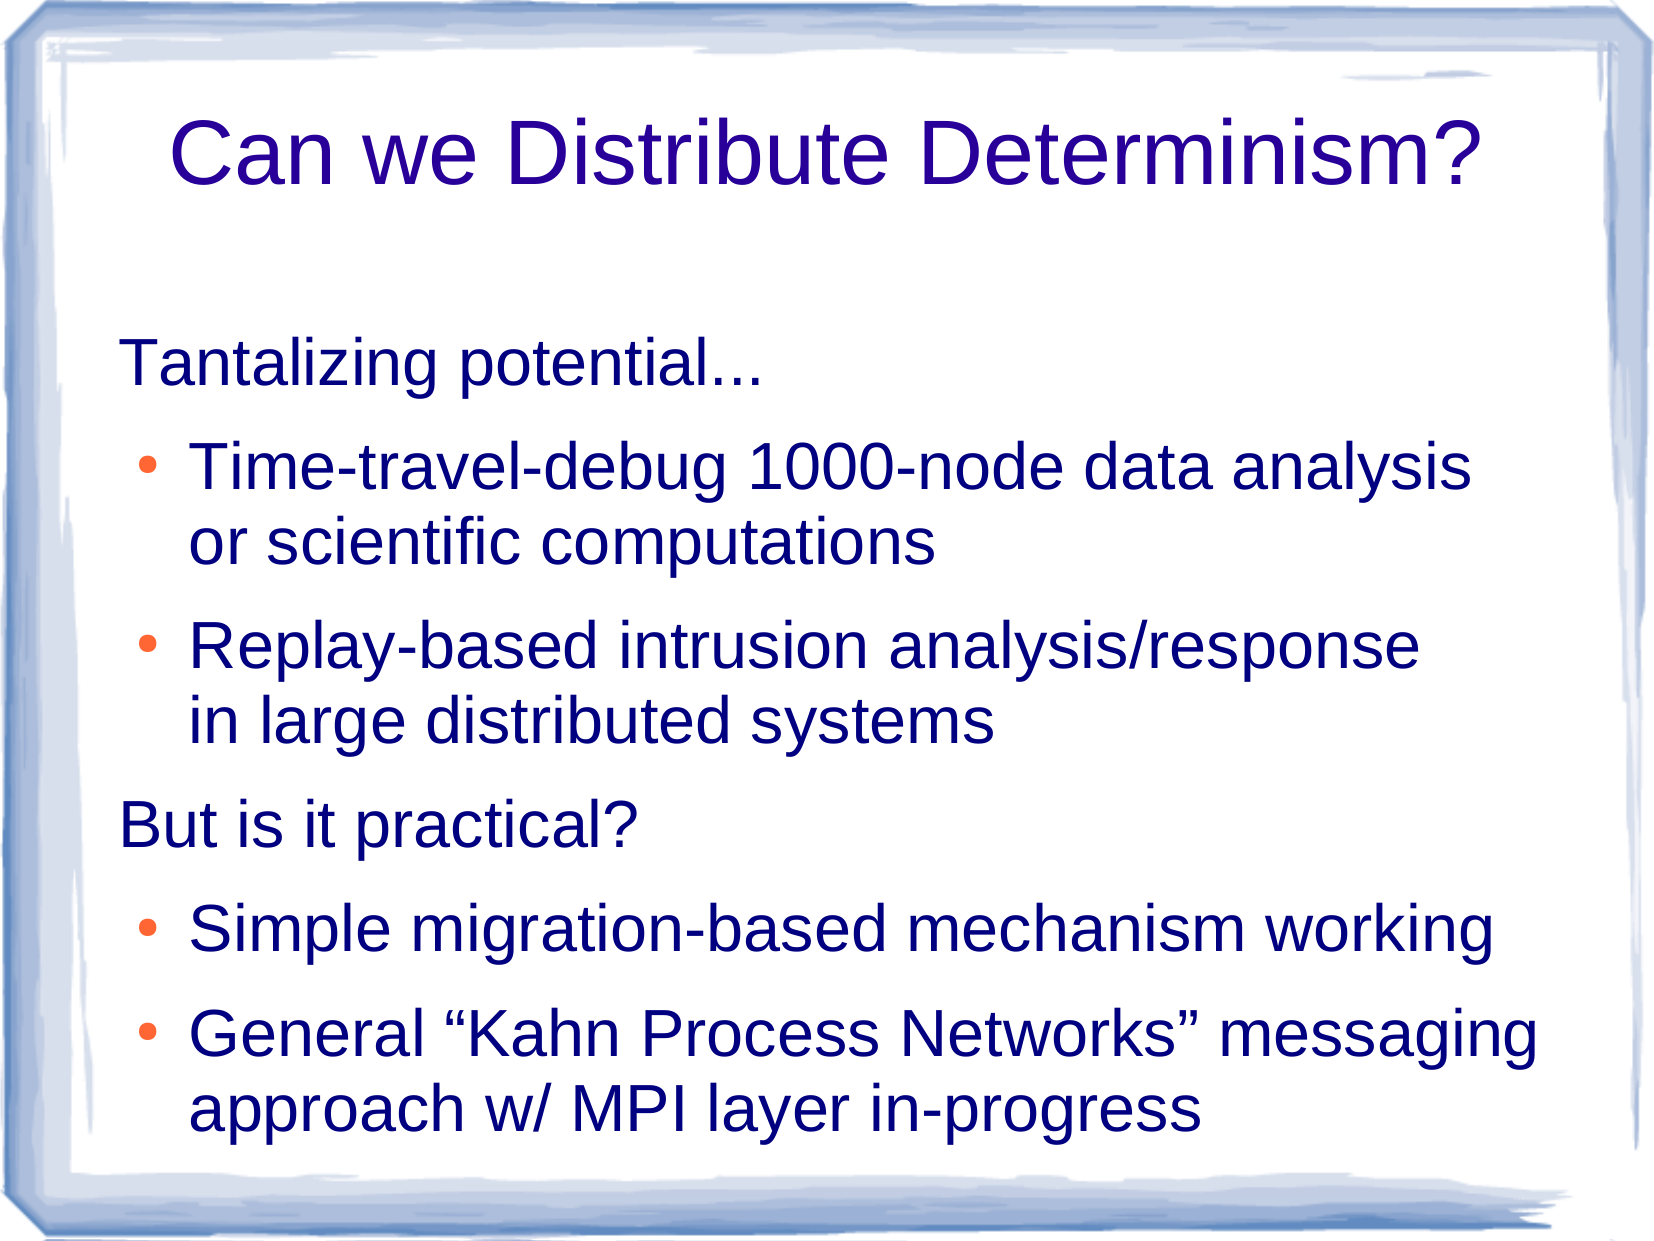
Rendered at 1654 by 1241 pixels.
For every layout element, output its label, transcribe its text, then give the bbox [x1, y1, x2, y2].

list Tantalizing potential... Time-travel-debug 1000-node data analysis or scientific computations Replay-based intrusion analysis/response in large distributed systems But is it practical? Simple migration-based mechanism working General “Kahn Process Networks” messaging approach w/ MPI layer in-progress [118, 324, 1571, 1144]
picture [0, 0, 1654, 1241]
title Can we Distribute Determinism? [82, 49, 1571, 257]
